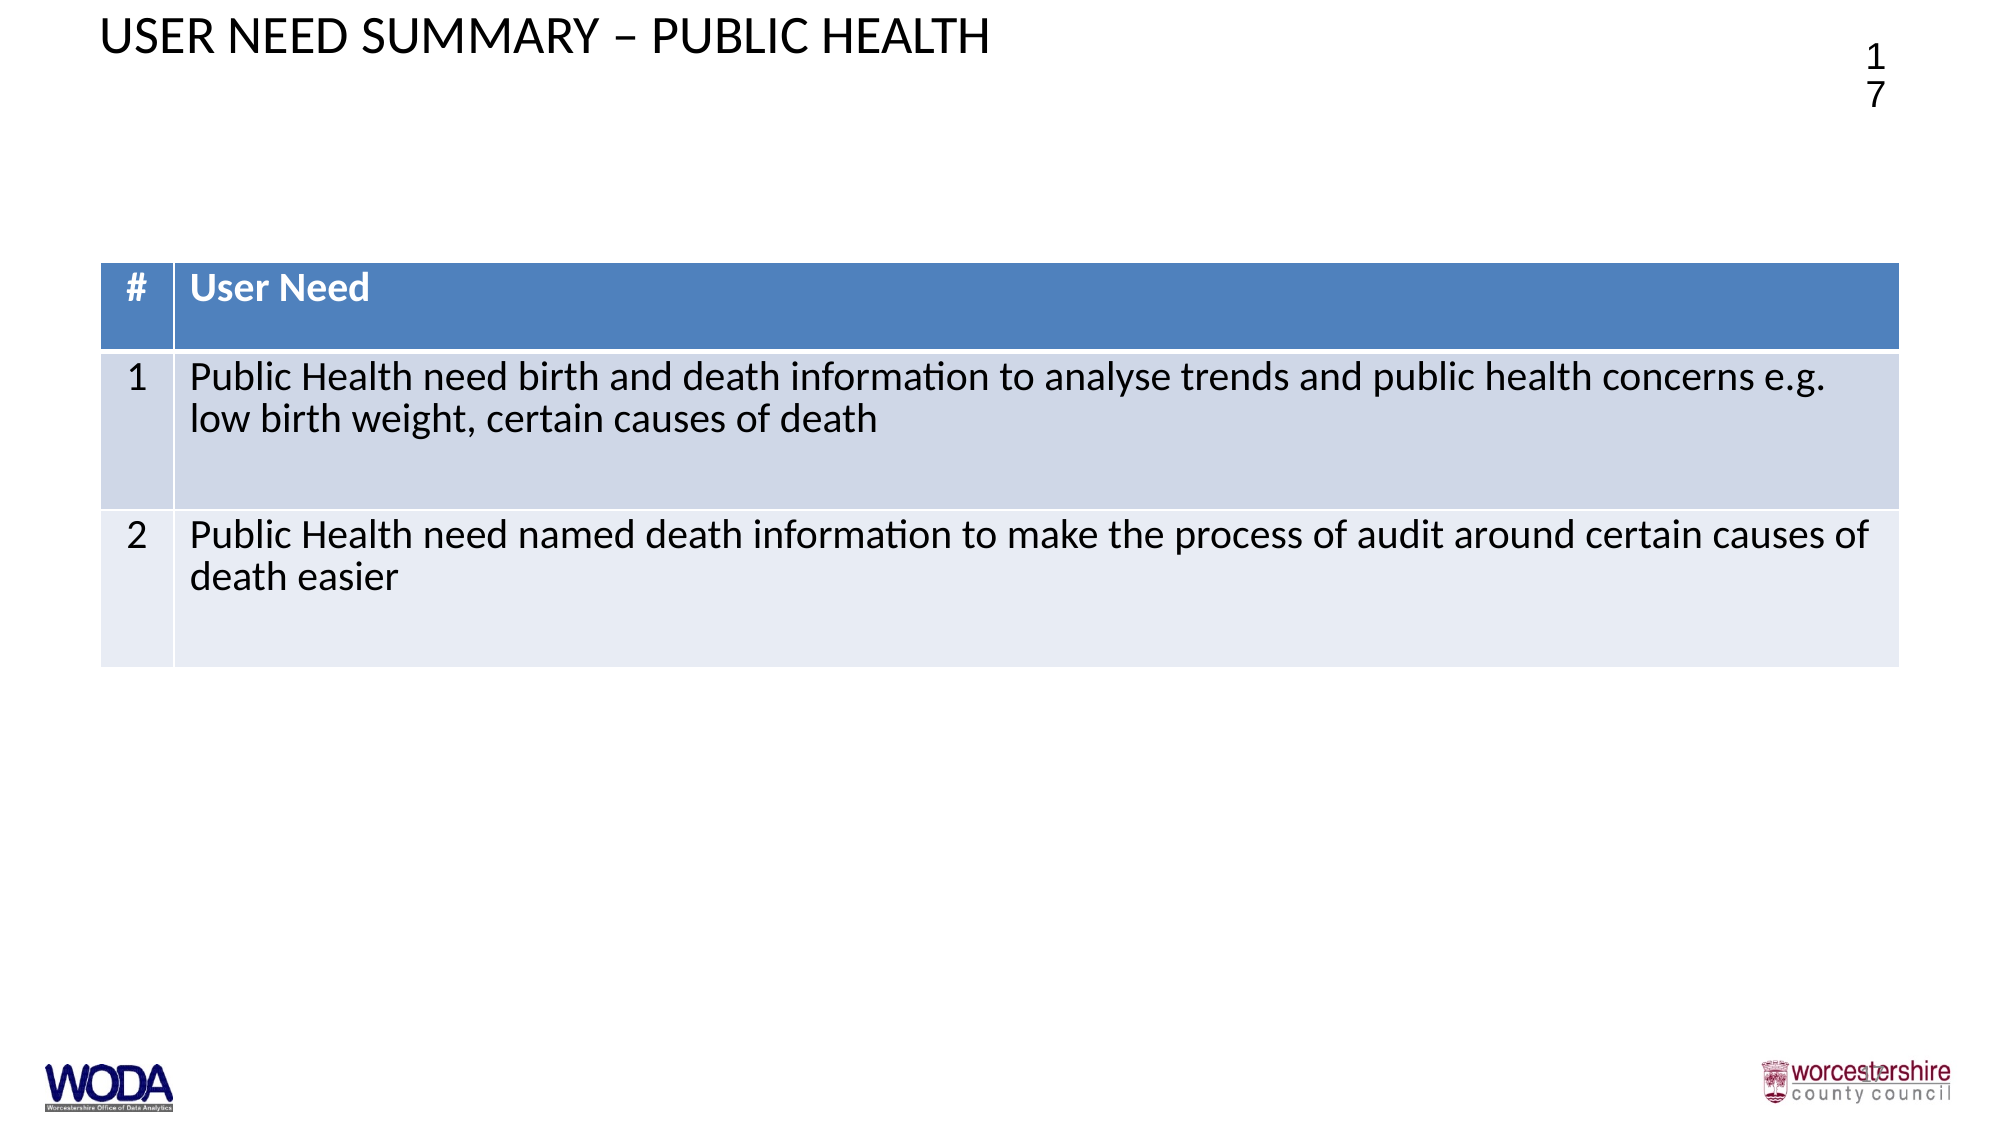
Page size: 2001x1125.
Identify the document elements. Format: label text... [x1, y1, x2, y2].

table_cell Public Health need birth and death information to analyse trends and public health concerns e.g. low birth weight, certain causes of death [175, 354, 1899, 509]
picture [45, 1064, 173, 1112]
table_cell Public Health need named death information to make the process of audit around certain causes of death easier [175, 511, 1899, 667]
picture [1749, 1049, 1971, 1114]
title USER NEED SUMMARY – PUBLIC HEALTH [99, 0, 1900, 187]
table_header # [101, 263, 173, 349]
table_cell 1 [101, 354, 173, 509]
slide_number <number> [1433, 1042, 1900, 1103]
table_cell 2 [101, 511, 173, 667]
table_header User Need [175, 263, 1899, 349]
